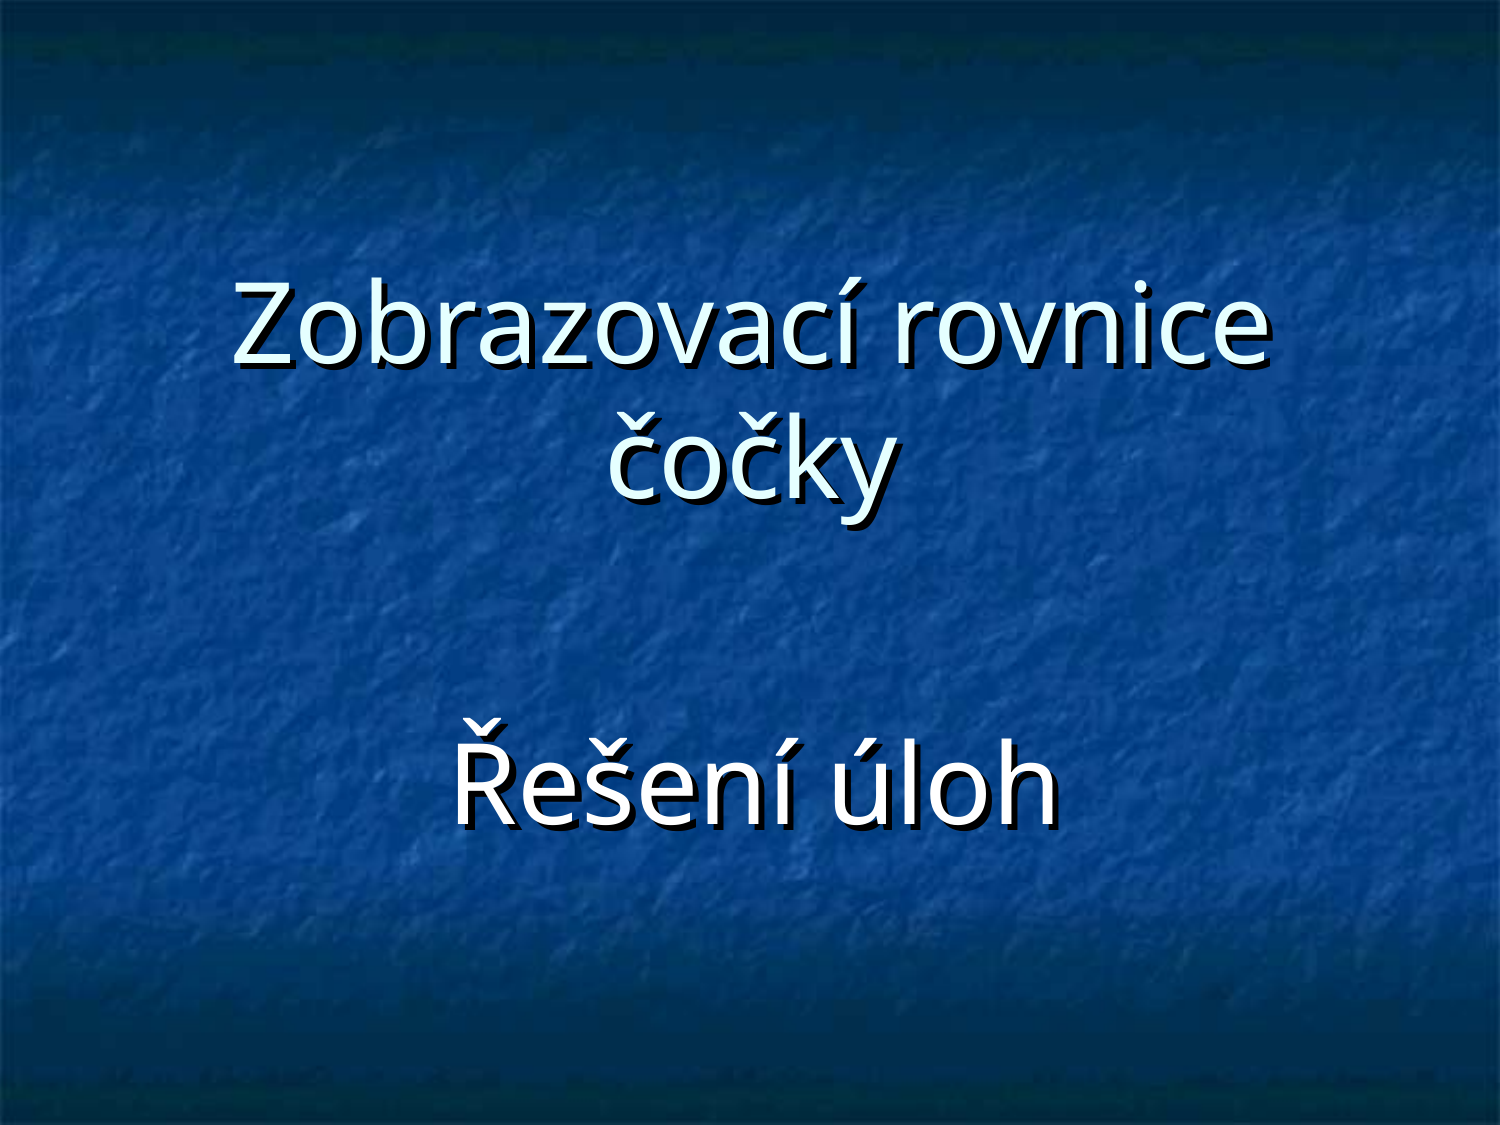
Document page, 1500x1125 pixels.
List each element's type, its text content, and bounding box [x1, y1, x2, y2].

title Zobrazovací rovnice čočky [76, 243, 1427, 529]
subtitle Řešení úloh [230, 704, 1281, 992]
picture [0, 0, 1500, 1125]
